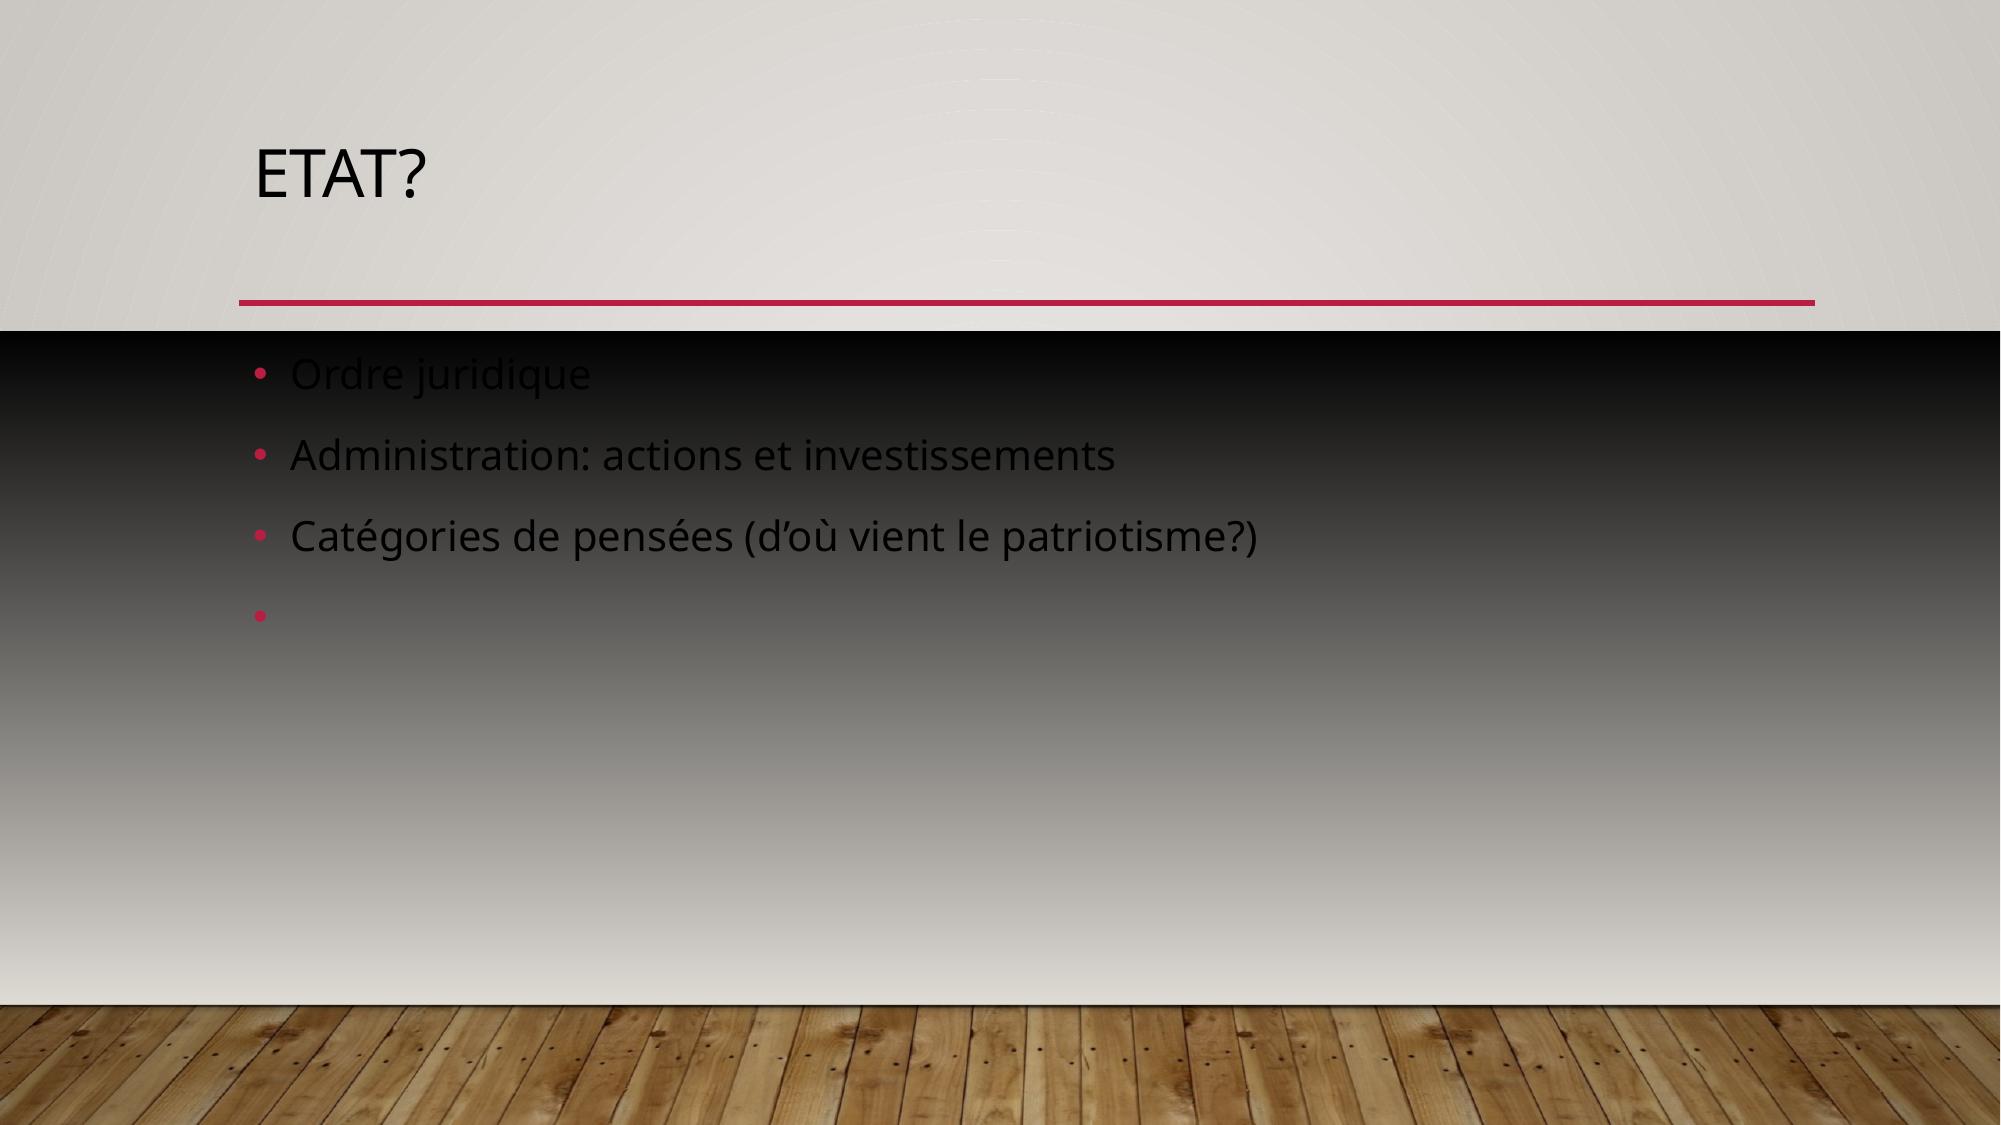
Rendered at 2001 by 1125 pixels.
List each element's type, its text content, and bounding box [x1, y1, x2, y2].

list Ordre juridique Administration: actions et investissements Catégories de pensées (d’où vient le patriotisme?) [238, 330, 1814, 897]
title Etat? [238, 131, 1814, 305]
